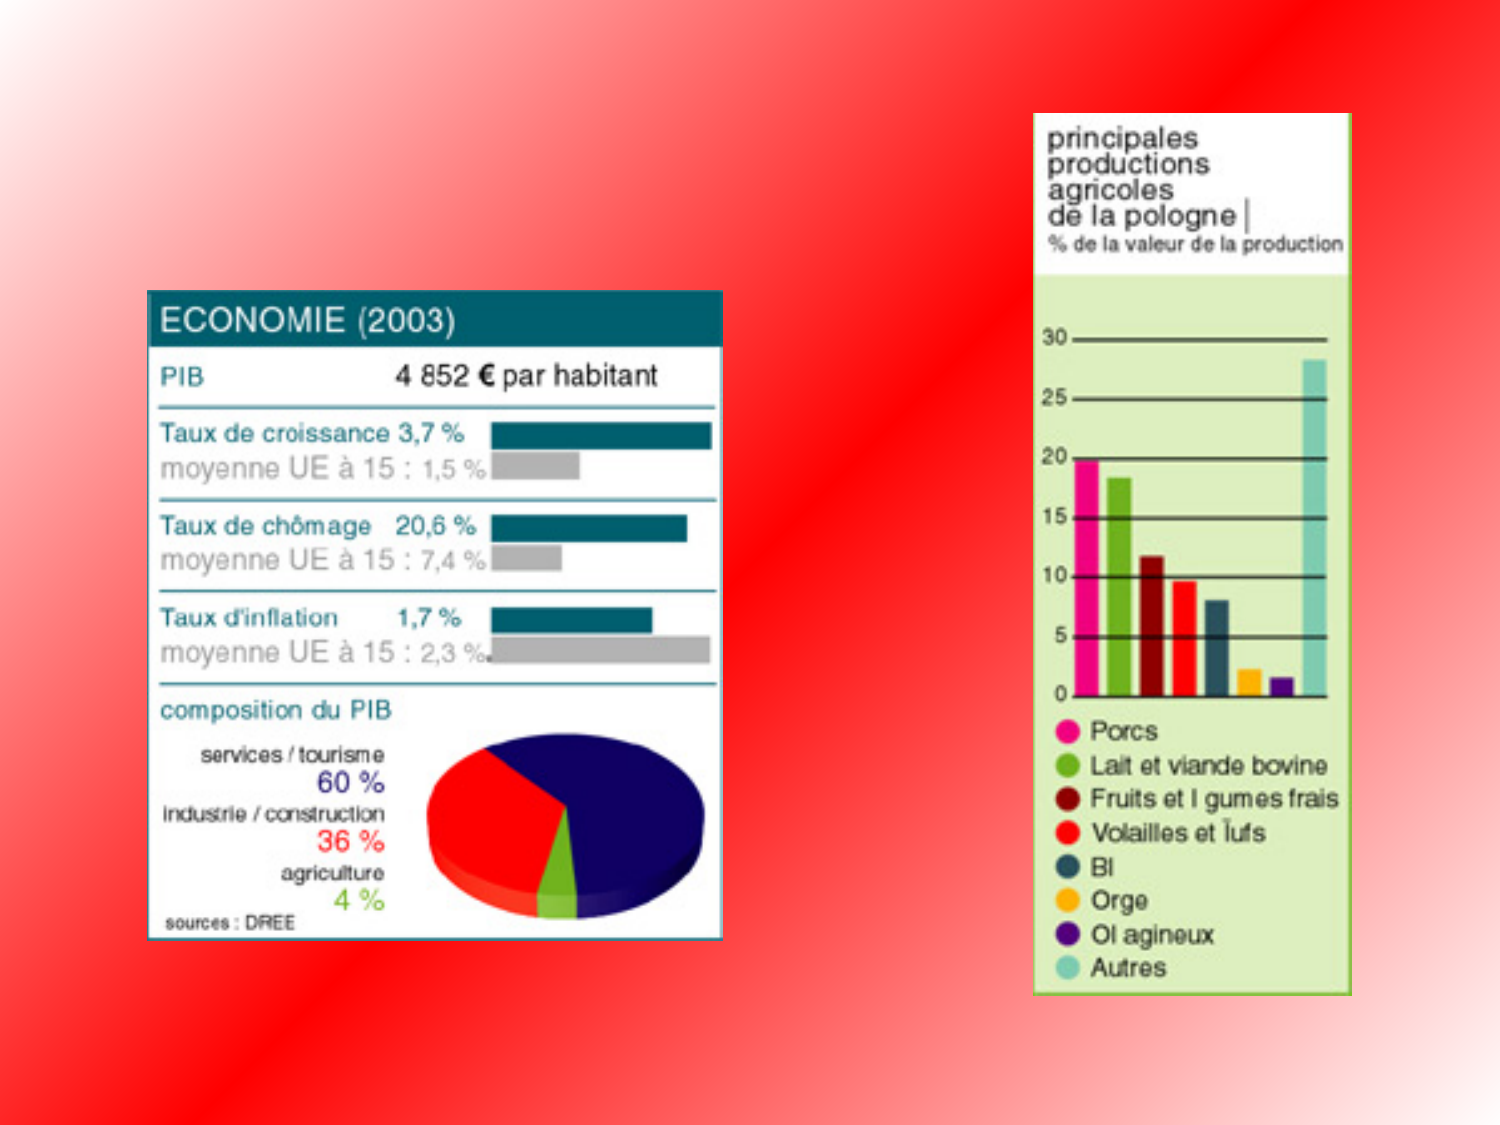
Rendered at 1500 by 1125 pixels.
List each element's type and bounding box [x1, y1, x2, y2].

picture [1033, 113, 1352, 996]
picture [147, 290, 723, 941]
